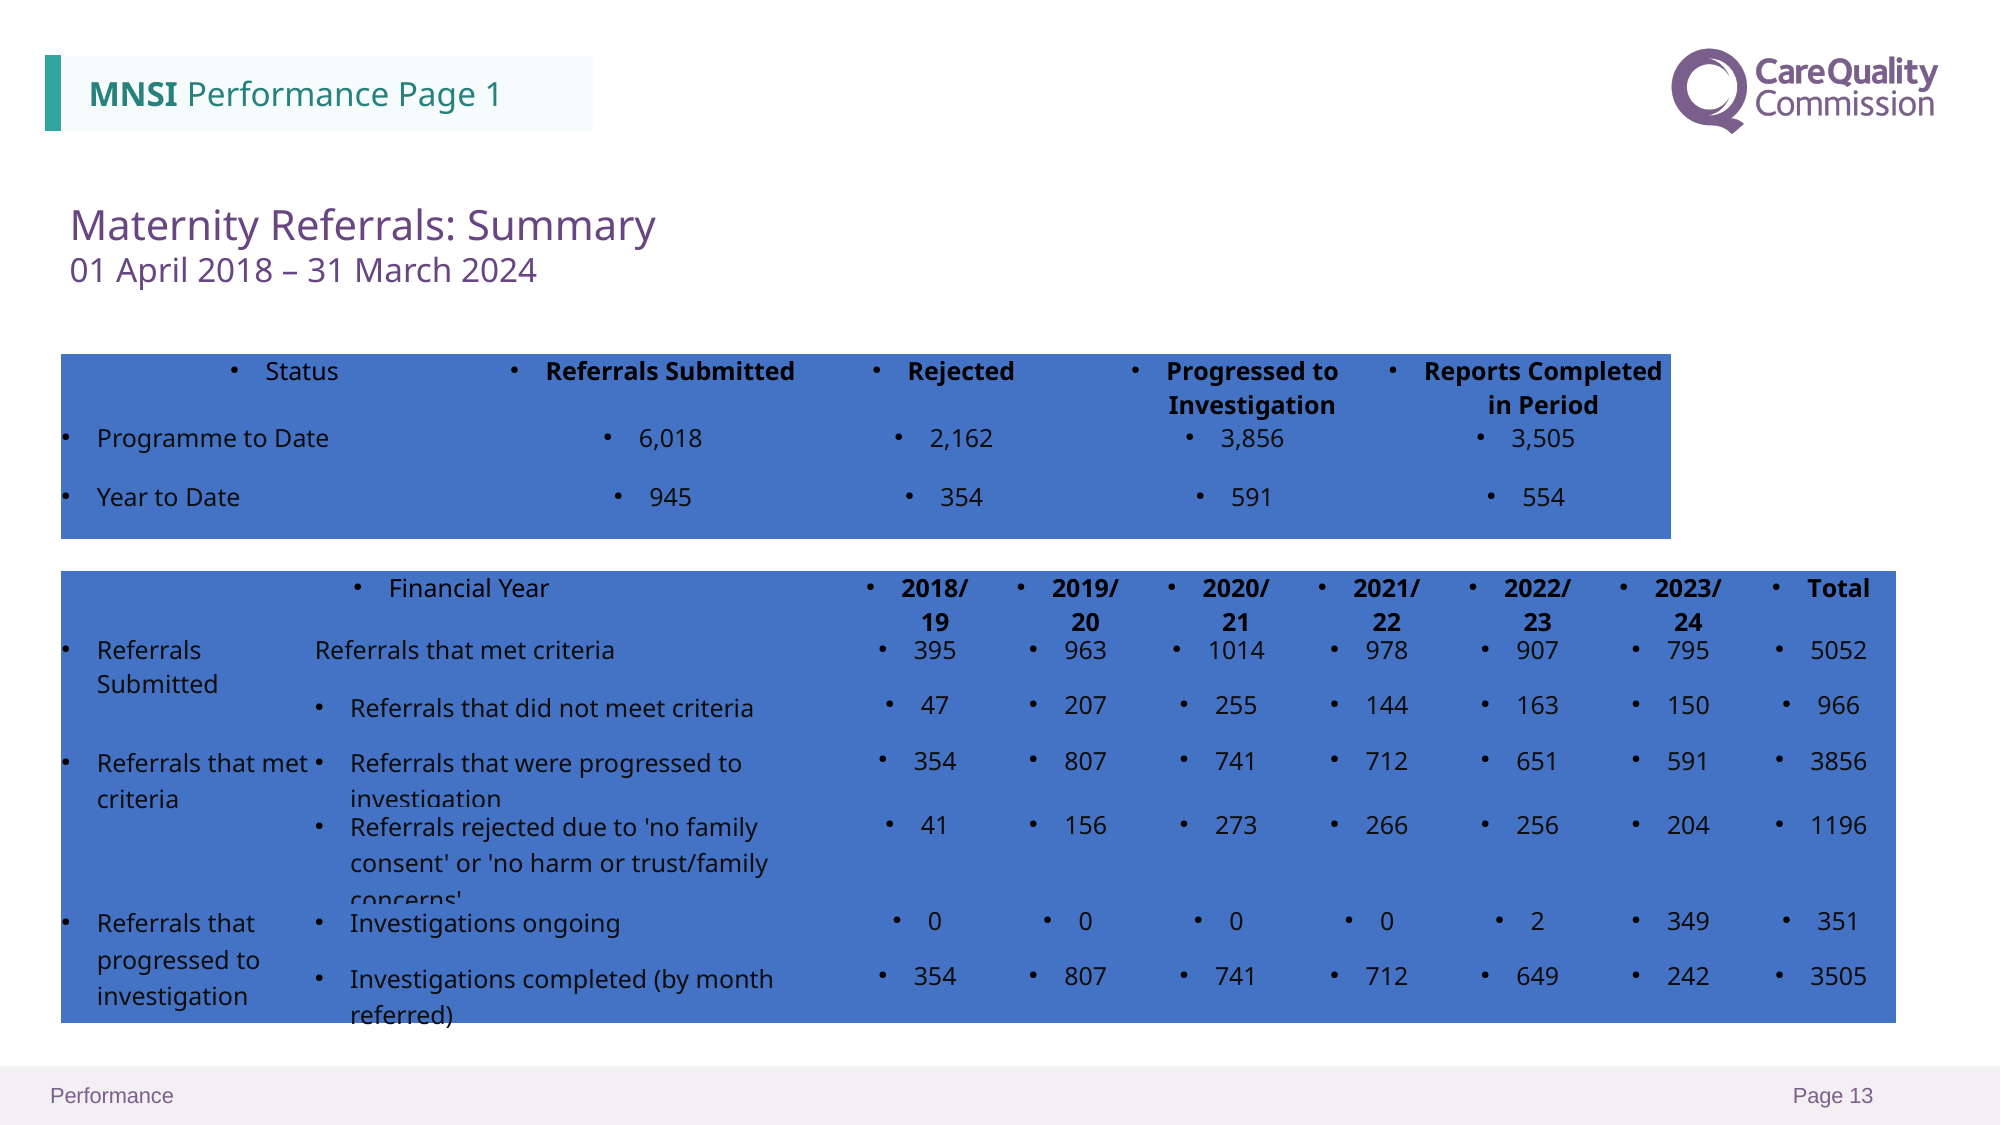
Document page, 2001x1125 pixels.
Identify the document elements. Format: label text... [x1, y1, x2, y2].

table_cell 150 [1595, 688, 1746, 743]
table_cell Investigations ongoing [315, 904, 842, 959]
text_box Page 13 [1777, 1073, 1961, 1117]
table_cell 963 [993, 633, 1143, 688]
table_cell 242 [1595, 959, 1746, 1023]
table_cell 3,856 [1089, 420, 1380, 480]
table_cell 0 [842, 904, 993, 959]
table_header Progressed to Investigation [1089, 354, 1380, 420]
table_cell 807 [993, 959, 1143, 1023]
table_cell 0 [1143, 904, 1294, 959]
table_cell 273 [1143, 807, 1294, 904]
table_cell 945 [508, 480, 798, 539]
table_cell 3505 [1746, 959, 1896, 1023]
table_header 2019/ 20 [993, 571, 1143, 633]
table_cell 163 [1445, 688, 1595, 743]
table_cell 1196 [1746, 807, 1896, 904]
table_cell 741 [1143, 959, 1294, 1023]
table_cell Year to Date [61, 480, 508, 539]
table_cell 907 [1445, 633, 1595, 688]
table_cell 41 [842, 807, 993, 904]
table_cell Referrals Submitted [61, 633, 315, 743]
table_cell 6,018 [508, 420, 798, 480]
table_header 2018/ 19 [842, 571, 993, 633]
table_cell 1014 [1143, 633, 1294, 688]
table_cell 266 [1294, 807, 1445, 904]
table_cell 156 [993, 807, 1143, 904]
table_cell 649 [1445, 959, 1595, 1023]
table_cell 712 [1294, 743, 1445, 807]
title MNSI Performance Page 1 [73, 65, 722, 122]
table_cell 256 [1445, 807, 1595, 904]
table_cell 795 [1595, 633, 1746, 688]
table_cell 3,505 [1380, 420, 1671, 480]
table_cell 207 [993, 688, 1143, 743]
table_header Rejected [798, 354, 1089, 420]
table_cell Referrals that met criteria [315, 633, 842, 688]
table_cell 204 [1595, 807, 1746, 904]
table_cell 591 [1595, 743, 1746, 807]
table_cell 966 [1746, 688, 1896, 743]
table_cell Investigations completed (by month referred) [315, 959, 842, 1023]
table_cell Referrals rejected due to 'no family consent' or 'no harm or trust/family concerns' [315, 807, 842, 904]
table_cell 395 [842, 633, 993, 688]
table_cell 651 [1445, 743, 1595, 807]
table_header Referrals Submitted [508, 354, 798, 420]
table_cell 255 [1143, 688, 1294, 743]
table_cell 0 [1294, 904, 1445, 959]
table_cell 712 [1294, 959, 1445, 1023]
table_cell 554 [1380, 480, 1671, 539]
table_header Total [1746, 571, 1896, 633]
text_box Maternity Referrals: Summary 01 April 2018 – 31 March 2024 [54, 191, 1325, 298]
table_header Financial Year [61, 571, 842, 633]
table_header 2023/ 24 [1595, 571, 1746, 633]
picture [1671, 48, 1939, 134]
table_header 2022/ 23 [1445, 571, 1595, 633]
table_header Status [61, 354, 508, 420]
table_cell 978 [1294, 633, 1445, 688]
table_cell 2 [1445, 904, 1595, 959]
table_cell Referrals that progressed to investigation [61, 904, 315, 1023]
table_header 2021/ 22 [1294, 571, 1445, 633]
table_header Reports Completed in Period [1380, 354, 1671, 420]
table_cell 351 [1746, 904, 1896, 959]
table_cell 2,162 [798, 420, 1089, 480]
text_box Performance [35, 1073, 218, 1117]
table_cell 3856 [1746, 743, 1896, 807]
table_cell 5052 [1746, 633, 1896, 688]
table_cell 144 [1294, 688, 1445, 743]
table_cell 807 [993, 743, 1143, 807]
table_cell 741 [1143, 743, 1294, 807]
table_cell 354 [842, 743, 993, 807]
table_cell 47 [842, 688, 993, 743]
table_cell 354 [798, 480, 1089, 539]
table_cell Referrals that were progressed to investigation [315, 743, 842, 807]
table_cell 354 [842, 959, 993, 1023]
table_header 2020/ 21 [1143, 571, 1294, 633]
table_cell 349 [1595, 904, 1746, 959]
table_cell 591 [1089, 480, 1380, 539]
table_cell Referrals that did not meet criteria [315, 688, 842, 743]
text_box [0, 1066, 2000, 1125]
table_cell Programme to Date [61, 420, 508, 480]
table_cell Referrals that met criteria [61, 743, 315, 904]
table_cell 0 [993, 904, 1143, 959]
text_box [45, 55, 593, 131]
